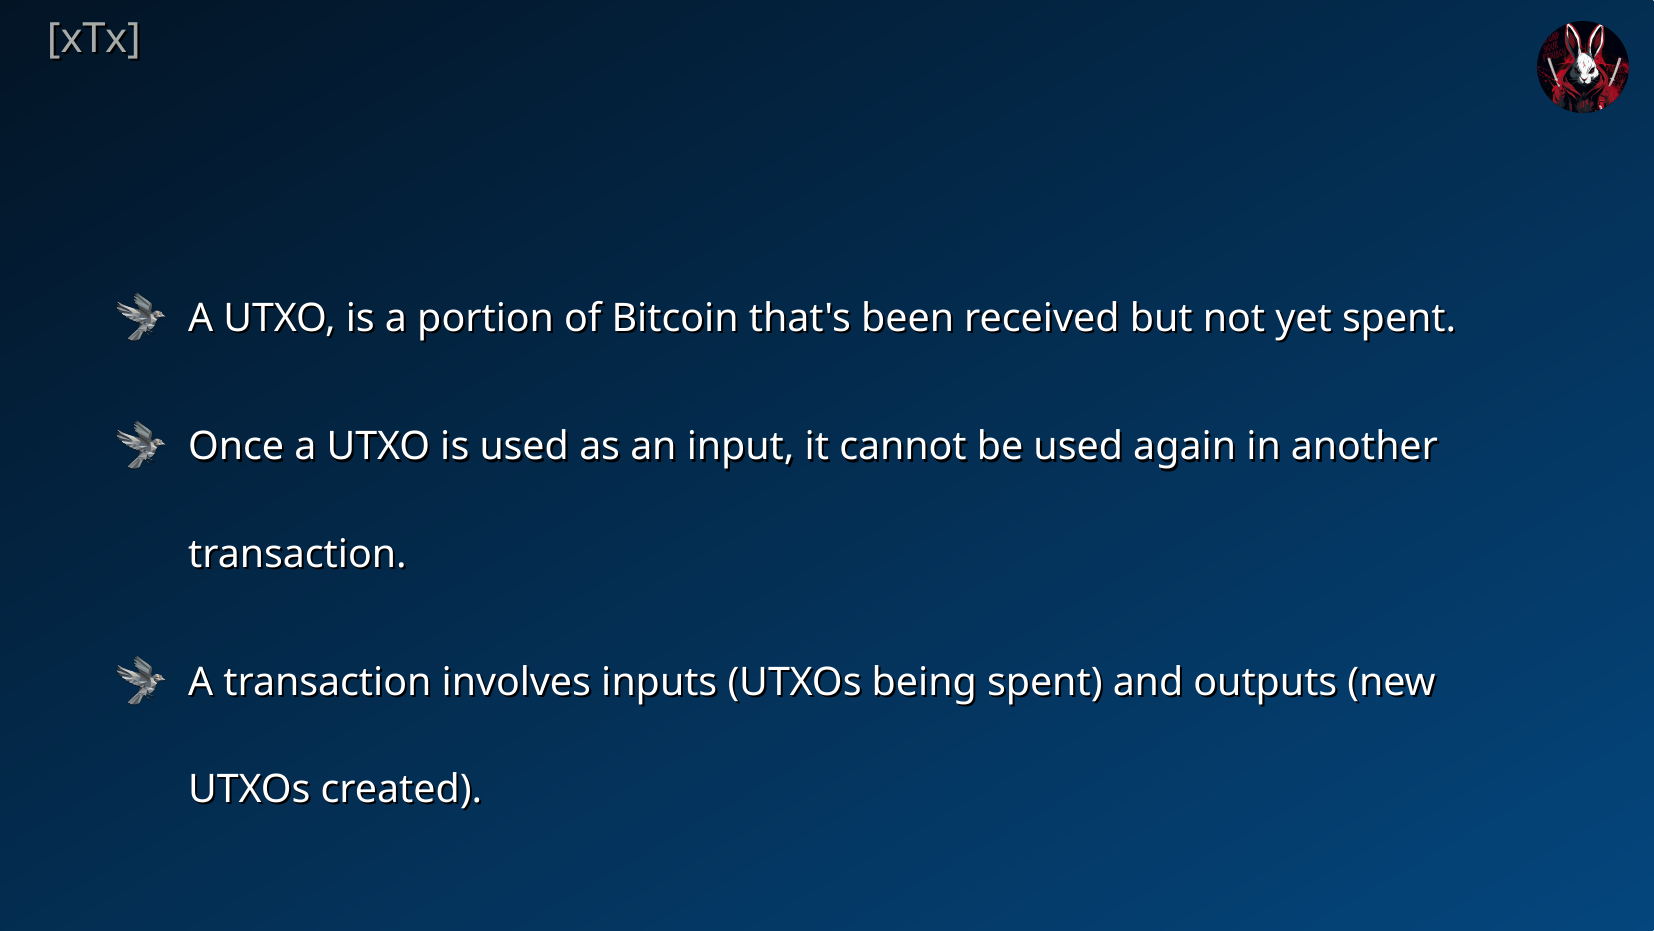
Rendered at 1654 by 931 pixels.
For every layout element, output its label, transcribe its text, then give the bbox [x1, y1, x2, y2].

text_box A UTXO, is a portion of Bitcoin that's been received but not yet spent. Once a UTXO is used as an input, it cannot be used again in another transaction. A transaction involves inputs (UTXOs being spent) and outputs (new UTXOs created). [99, 187, 1538, 863]
text_box [xTx] [0, 0, 188, 76]
picture [1537, 21, 1629, 113]
